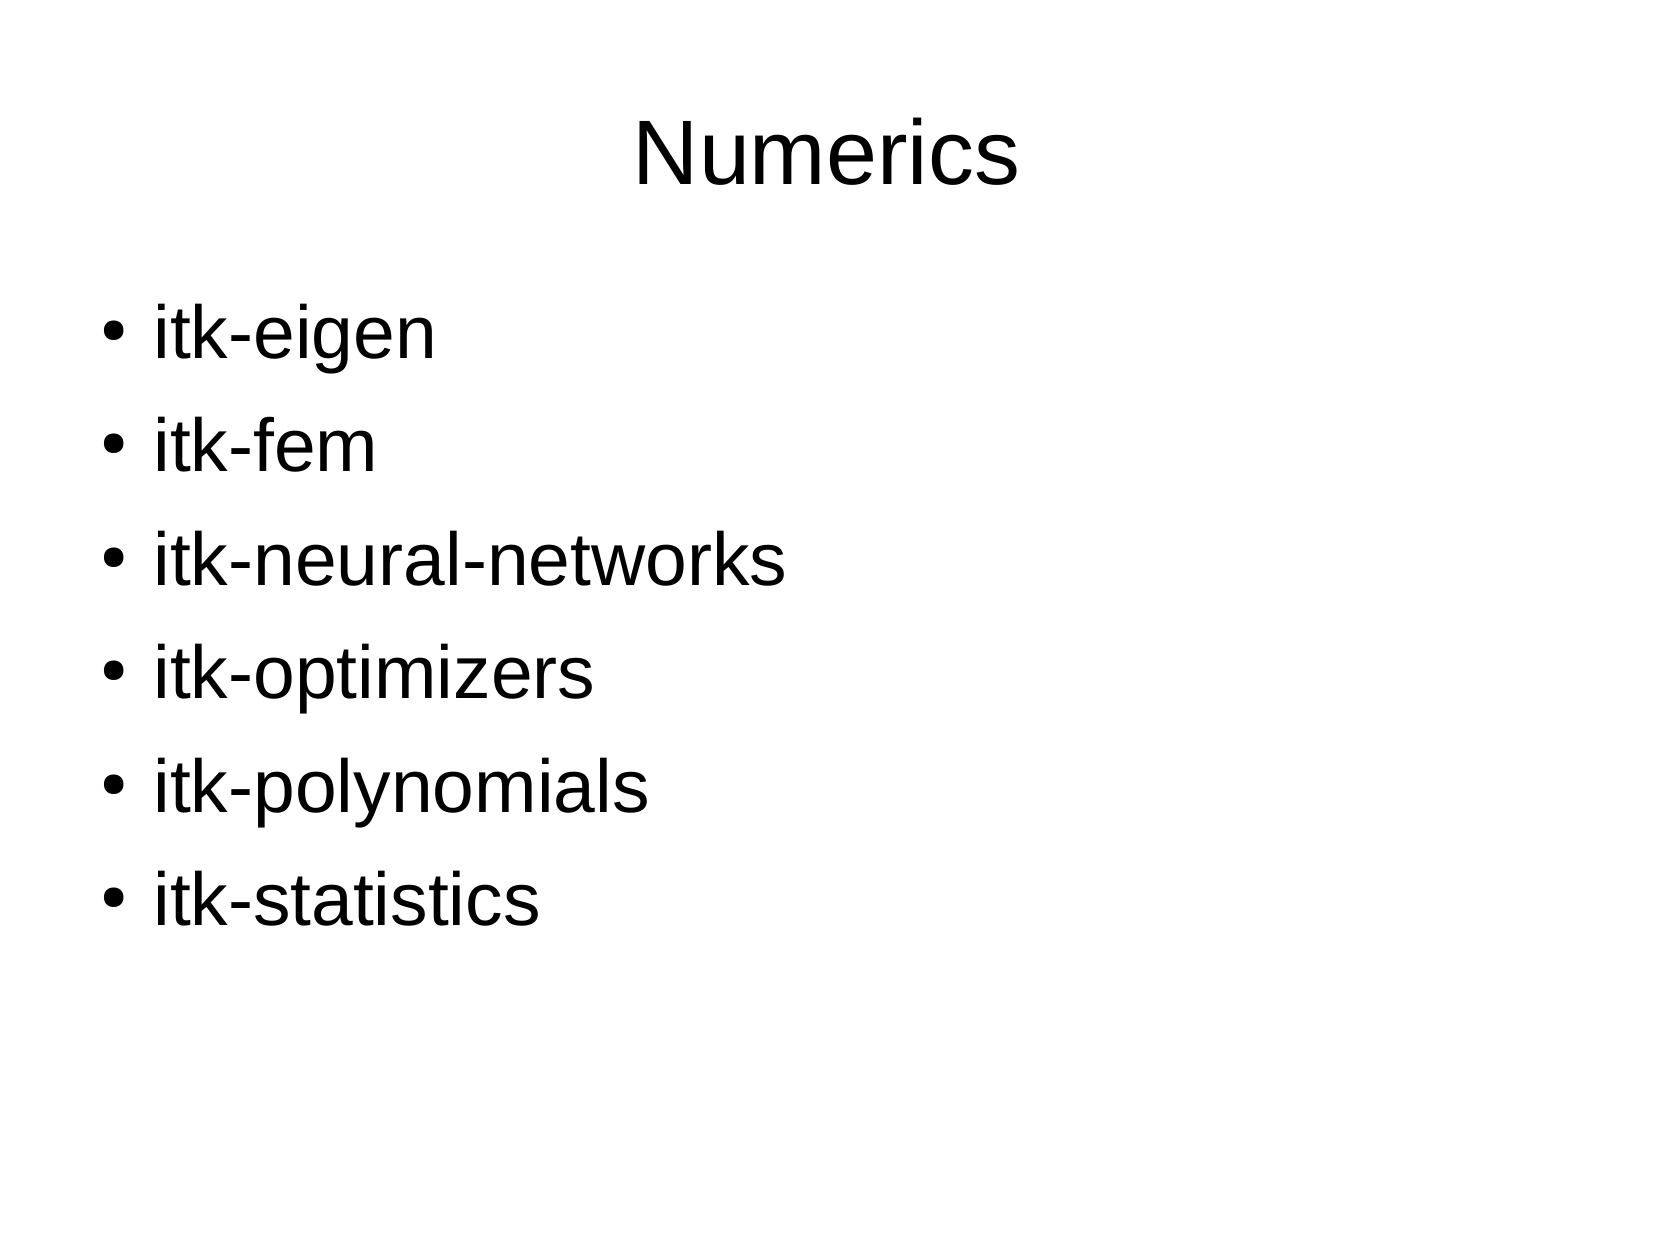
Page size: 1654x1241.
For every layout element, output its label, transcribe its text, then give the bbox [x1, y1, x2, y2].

list itk-eigen itk-fem itk-neural-networks itk-optimizers itk-polynomials itk-statistics [82, 290, 1571, 1109]
title Numerics [82, 49, 1571, 257]
